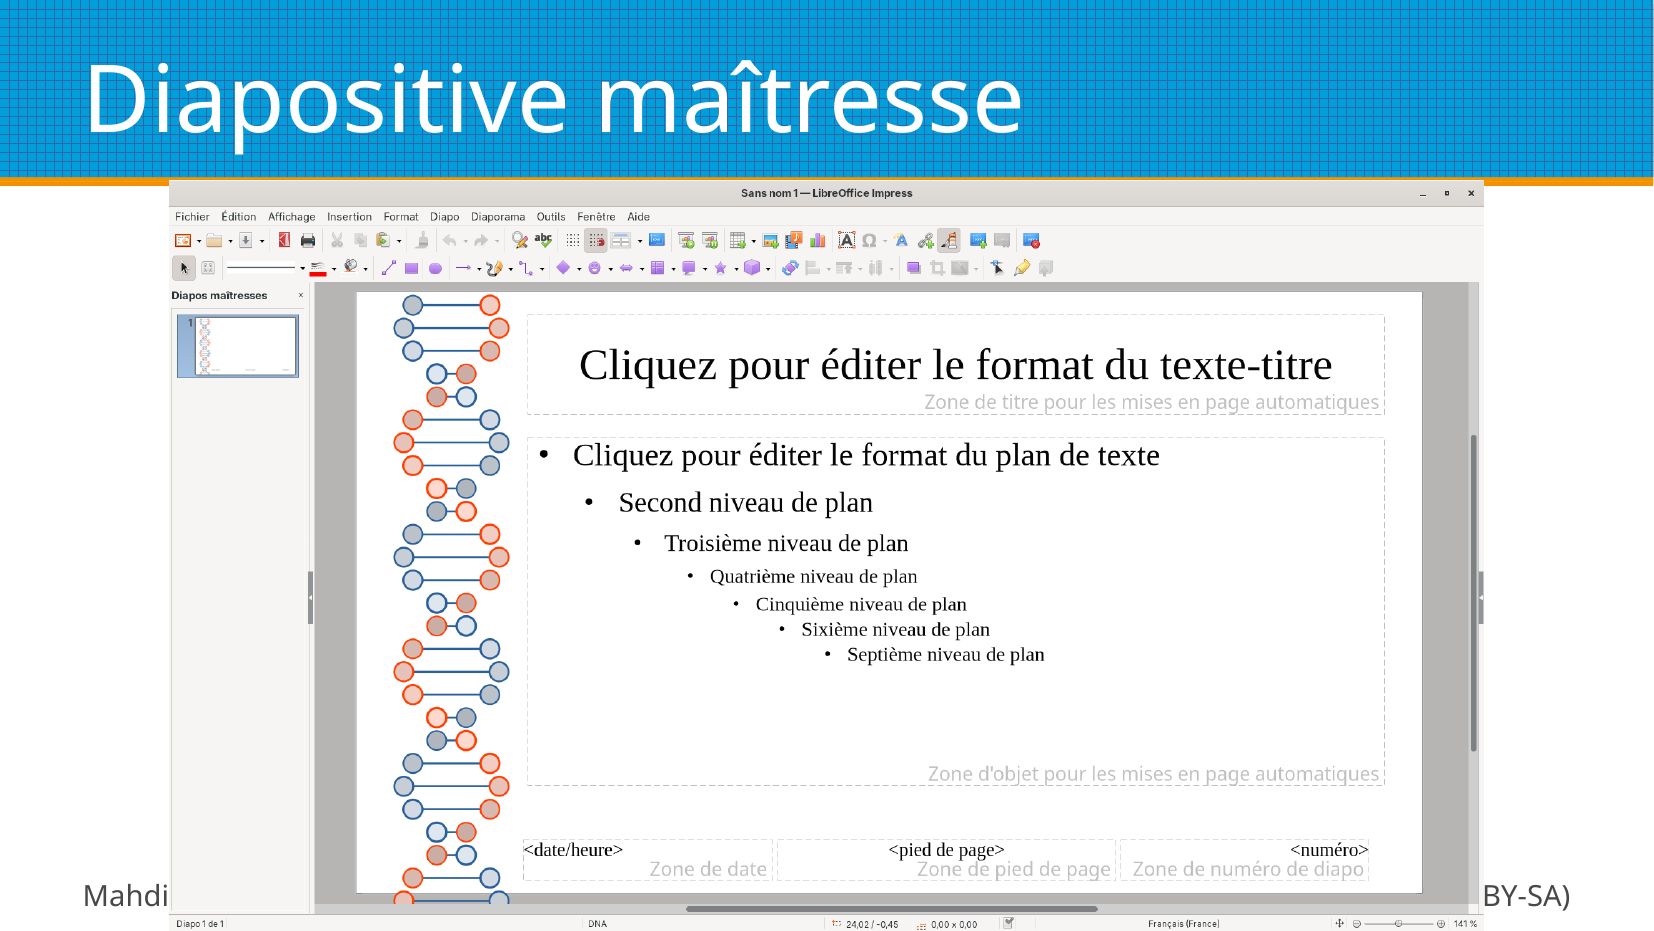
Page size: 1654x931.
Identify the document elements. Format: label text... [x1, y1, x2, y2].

title Diapositive maîtresse [82, 14, 1571, 178]
picture [169, 180, 1484, 931]
